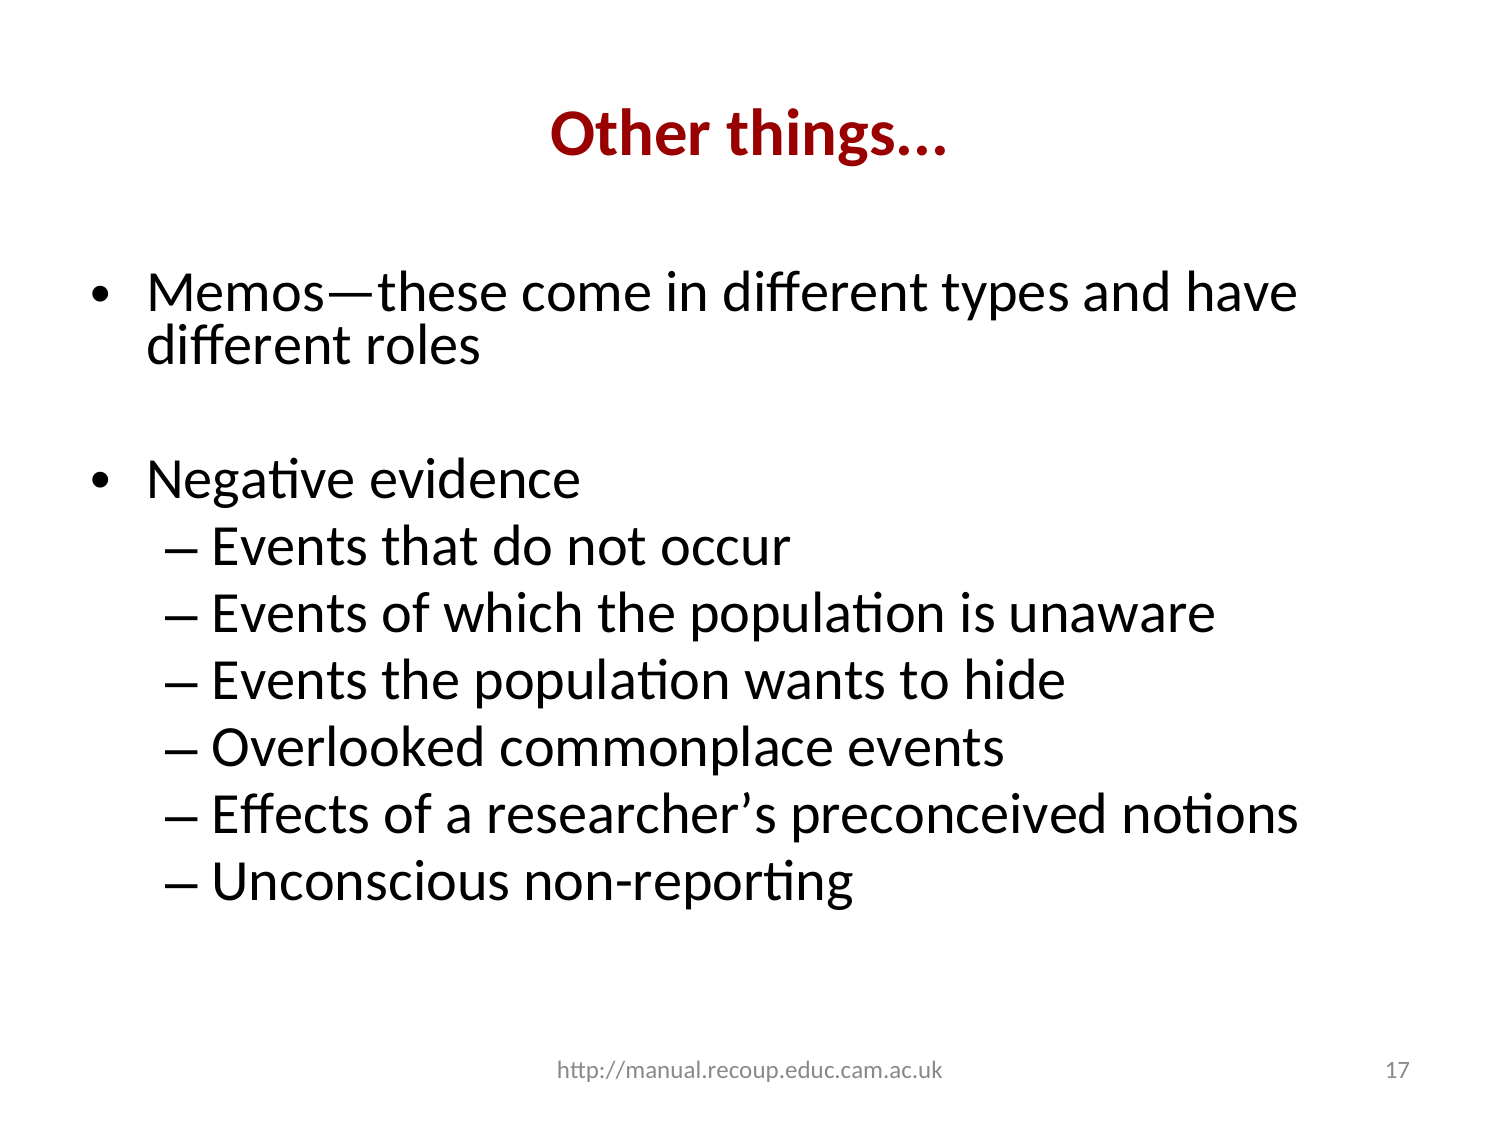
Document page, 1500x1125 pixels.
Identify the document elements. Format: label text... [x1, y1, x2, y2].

title Other things... [75, 45, 1426, 233]
list Memos—these come in different types and have different roles Negative evidence Events that do not occur Events of which the population is unaware Events the population wants to hide Overlooked commonplace events Effects of a researcher’s preconceived notions Unconscious non-reporting [75, 262, 1426, 1024]
